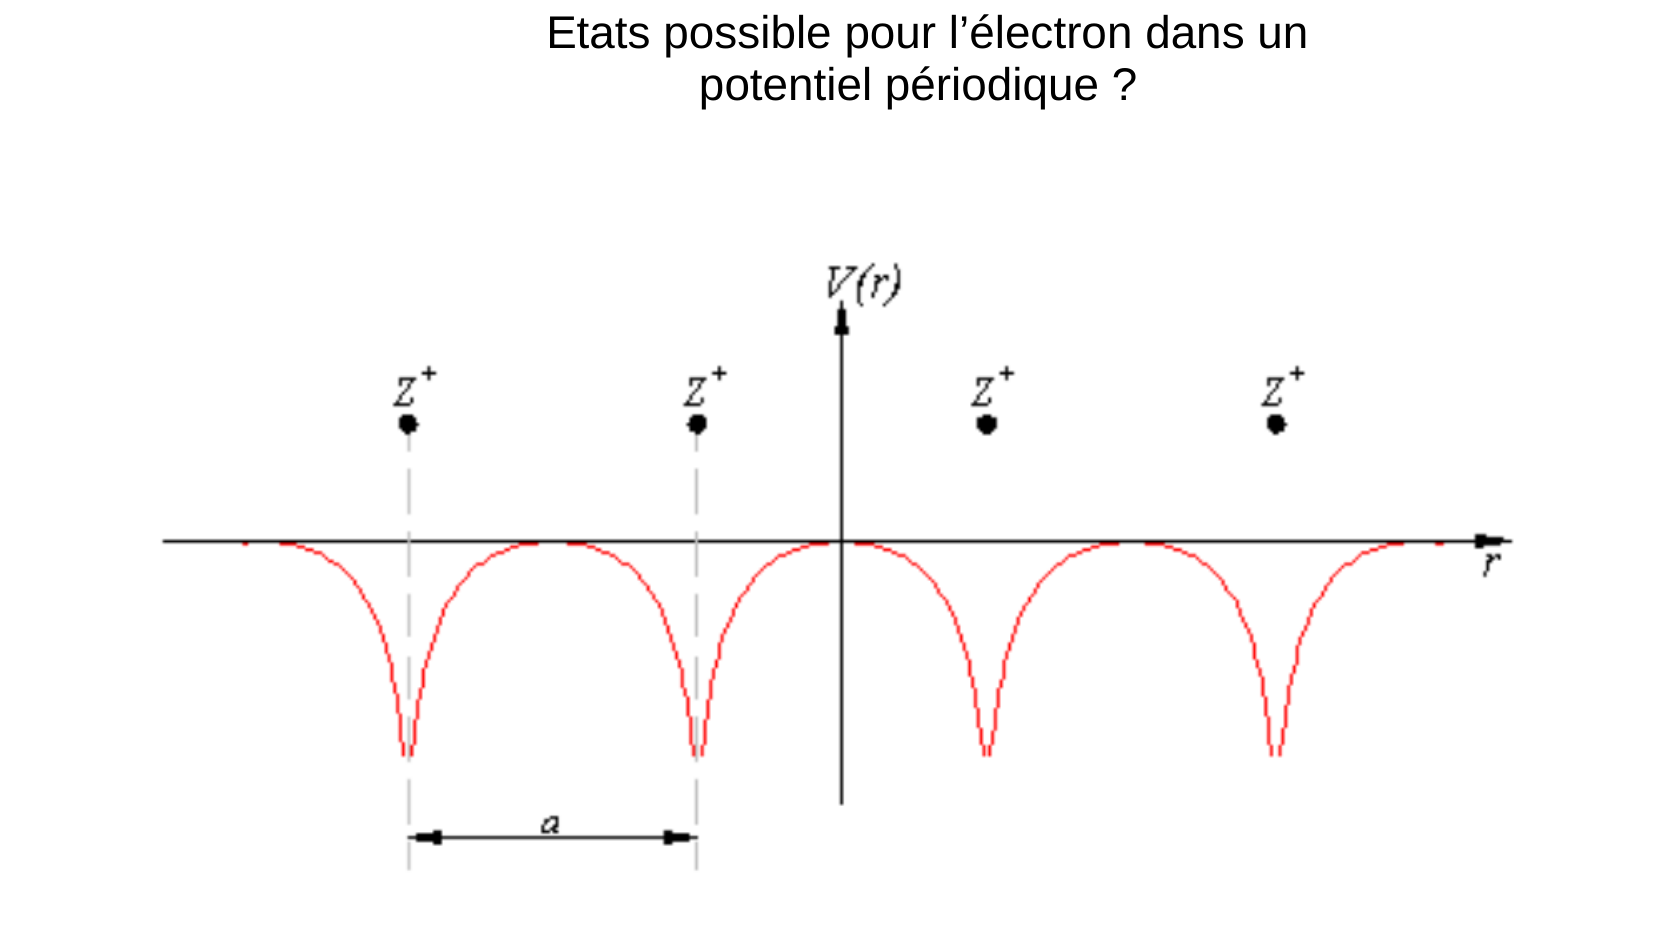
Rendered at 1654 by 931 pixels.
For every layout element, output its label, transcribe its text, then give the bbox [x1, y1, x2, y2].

text_box Etats possible pour l’électron dans un potentiel périodique ? [531, 0, 1329, 118]
picture [88, 206, 1532, 886]
